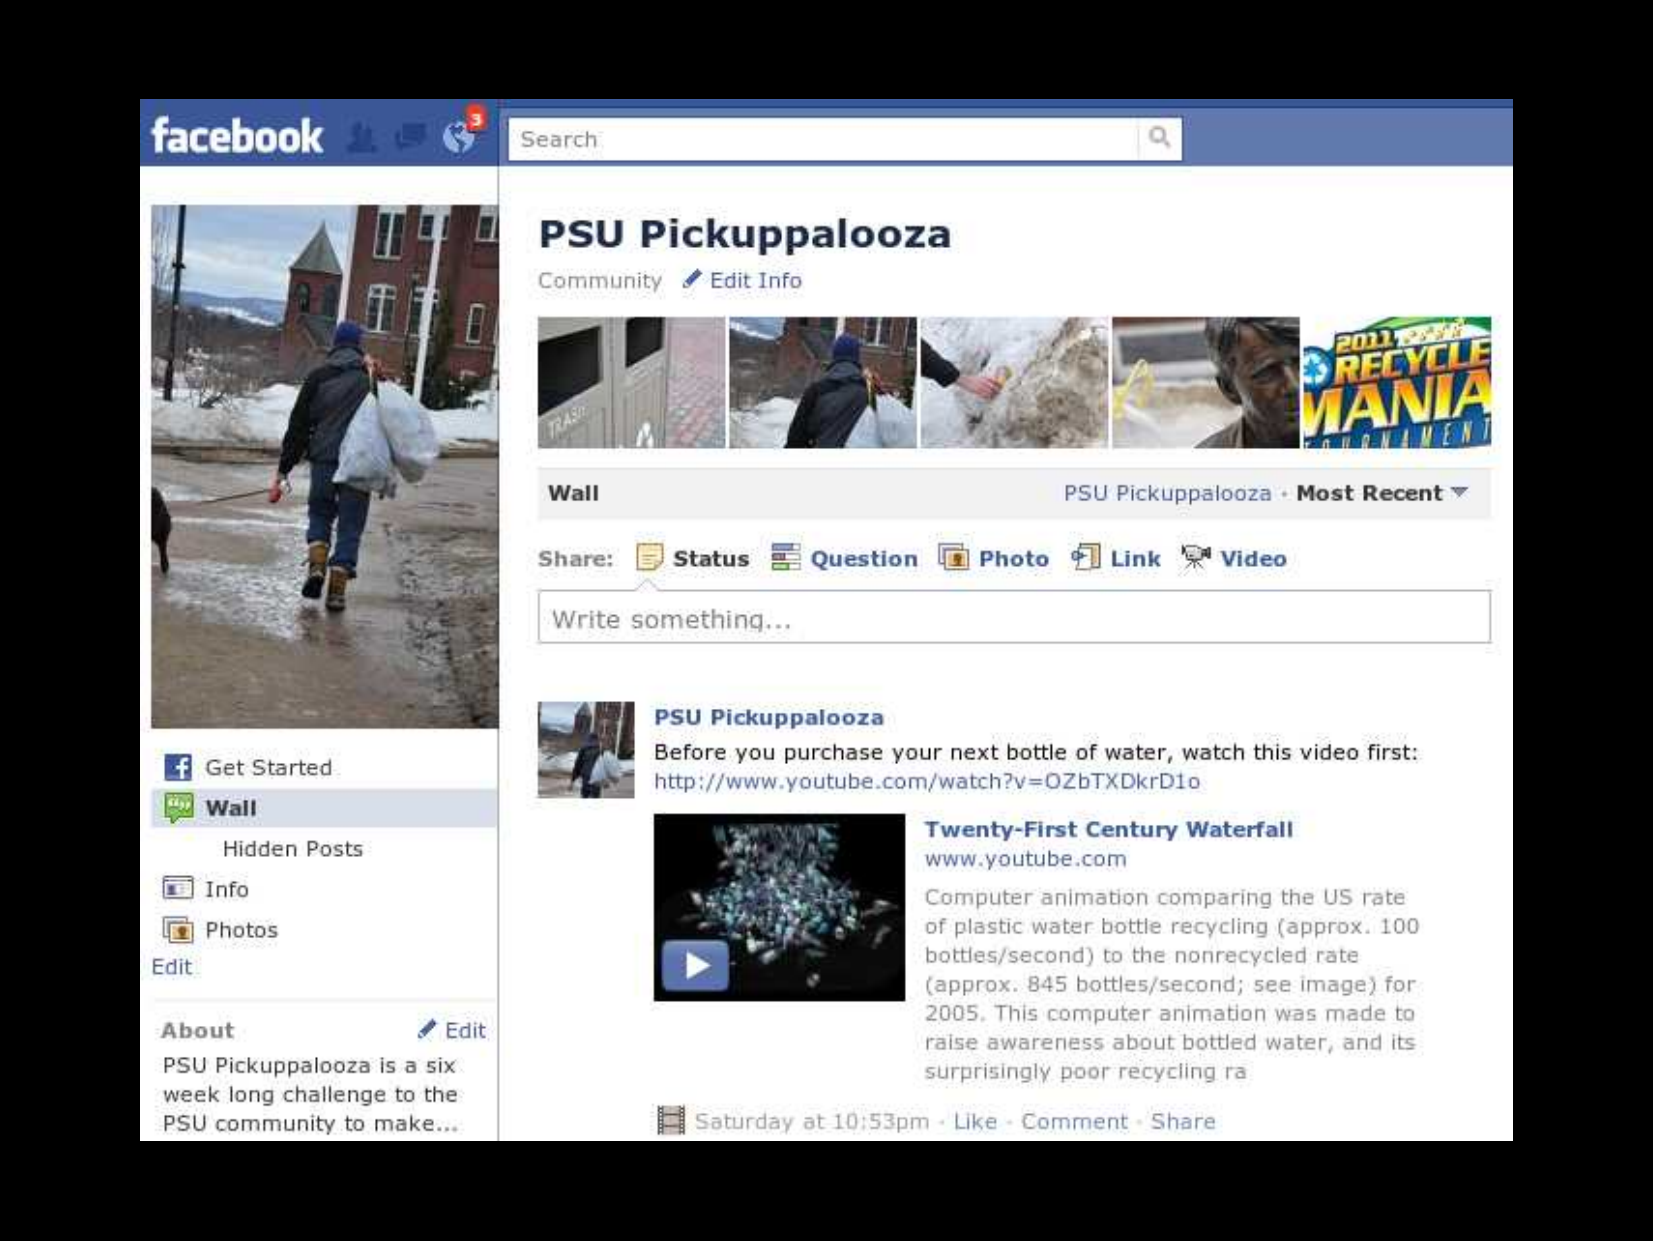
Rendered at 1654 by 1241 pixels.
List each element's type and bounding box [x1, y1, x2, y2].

picture [140, 99, 1513, 1141]
